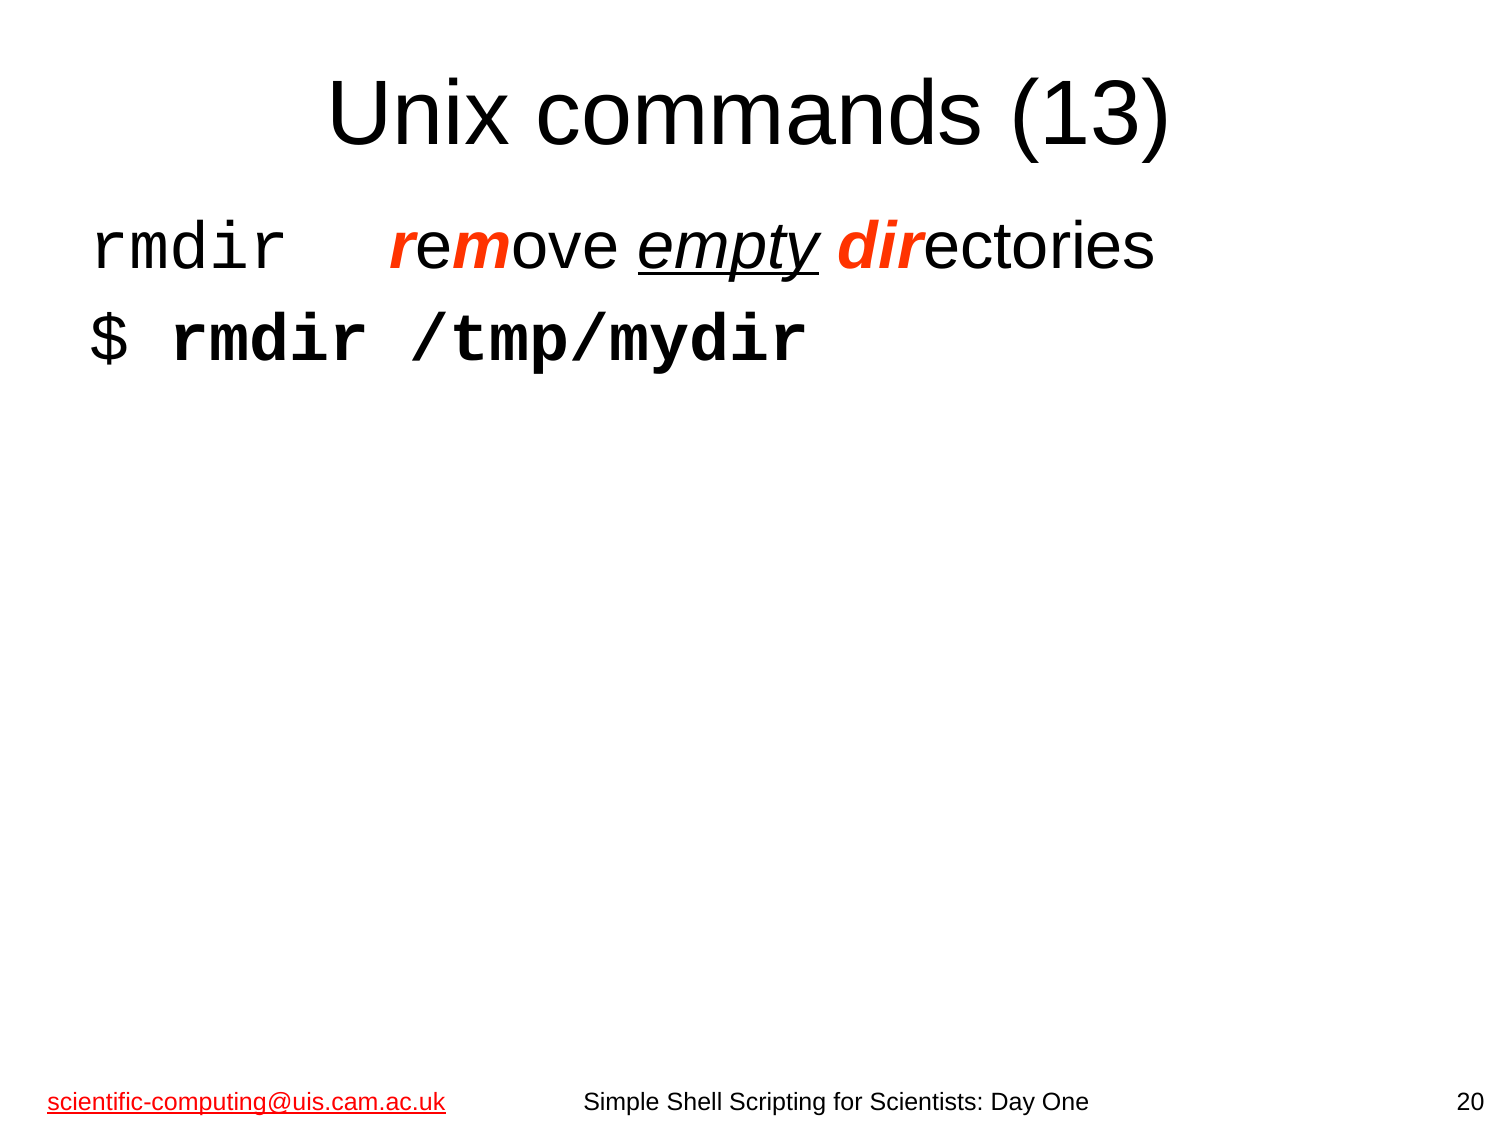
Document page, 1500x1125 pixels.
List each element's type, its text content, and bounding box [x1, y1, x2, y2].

list rmdir remove empty directories $ rmdir /tmp/mydir [75, 200, 1426, 1015]
title Unix commands (13) [112, 49, 1388, 176]
